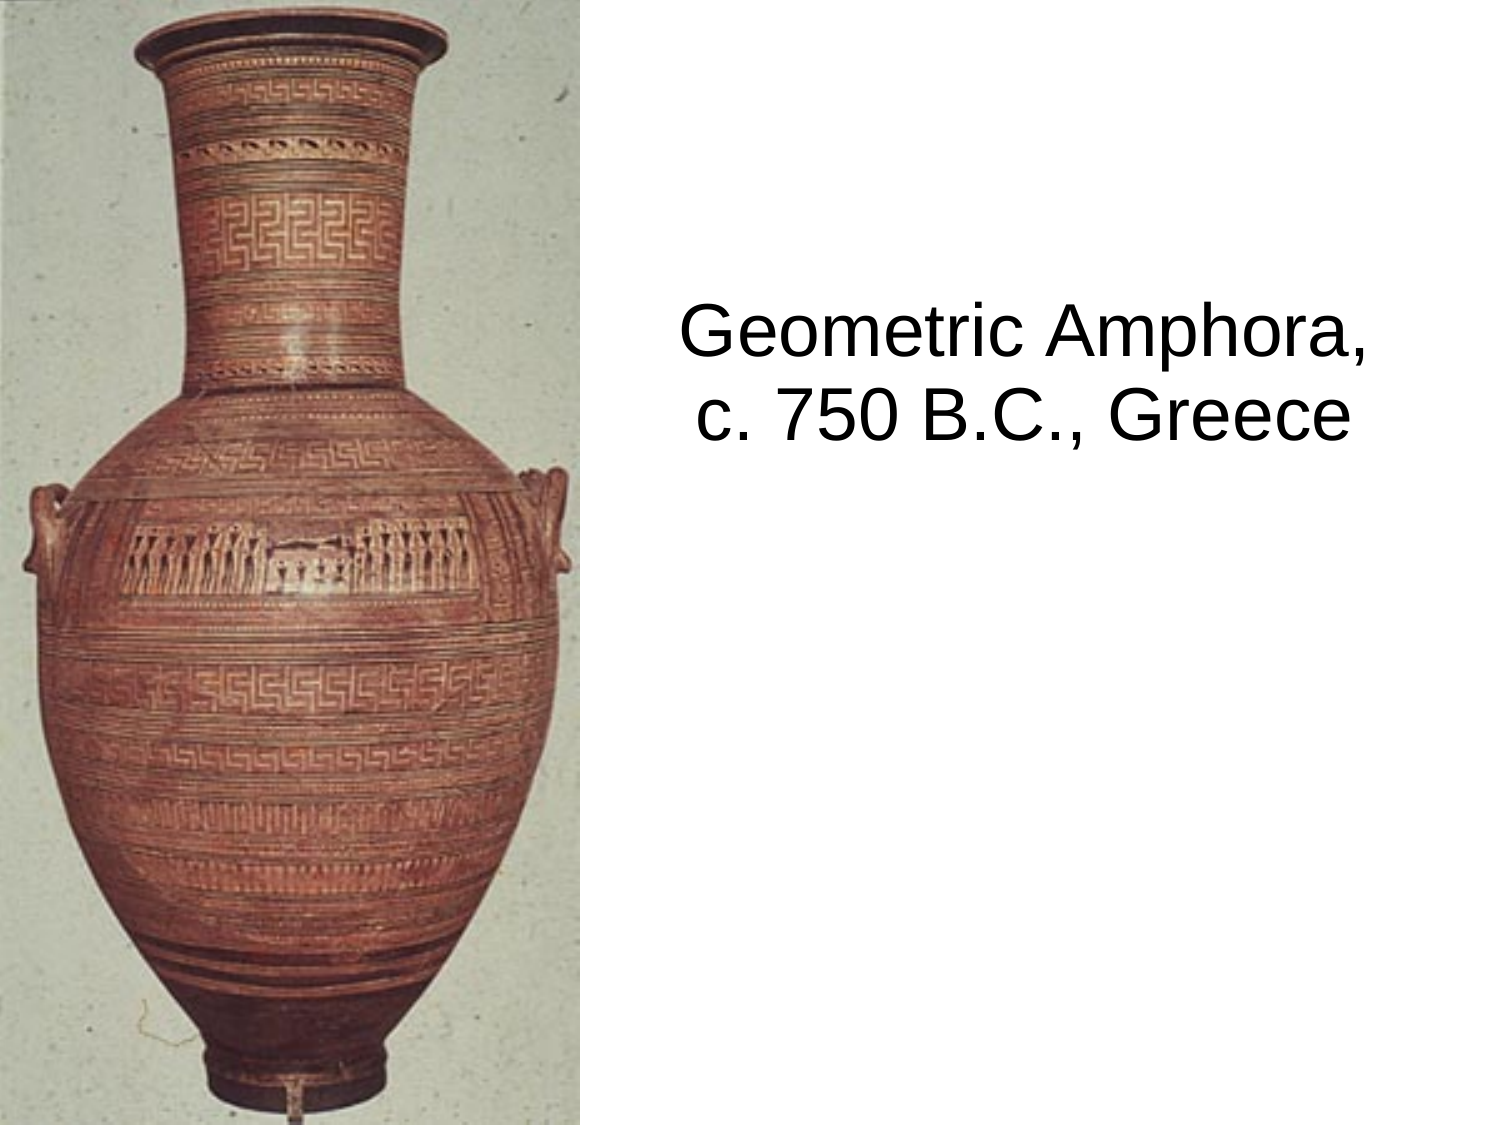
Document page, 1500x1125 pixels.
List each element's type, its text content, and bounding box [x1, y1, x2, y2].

picture [0, 0, 580, 1125]
title Geometric Amphora, c. 750 B.C., Greece [624, 45, 1425, 700]
